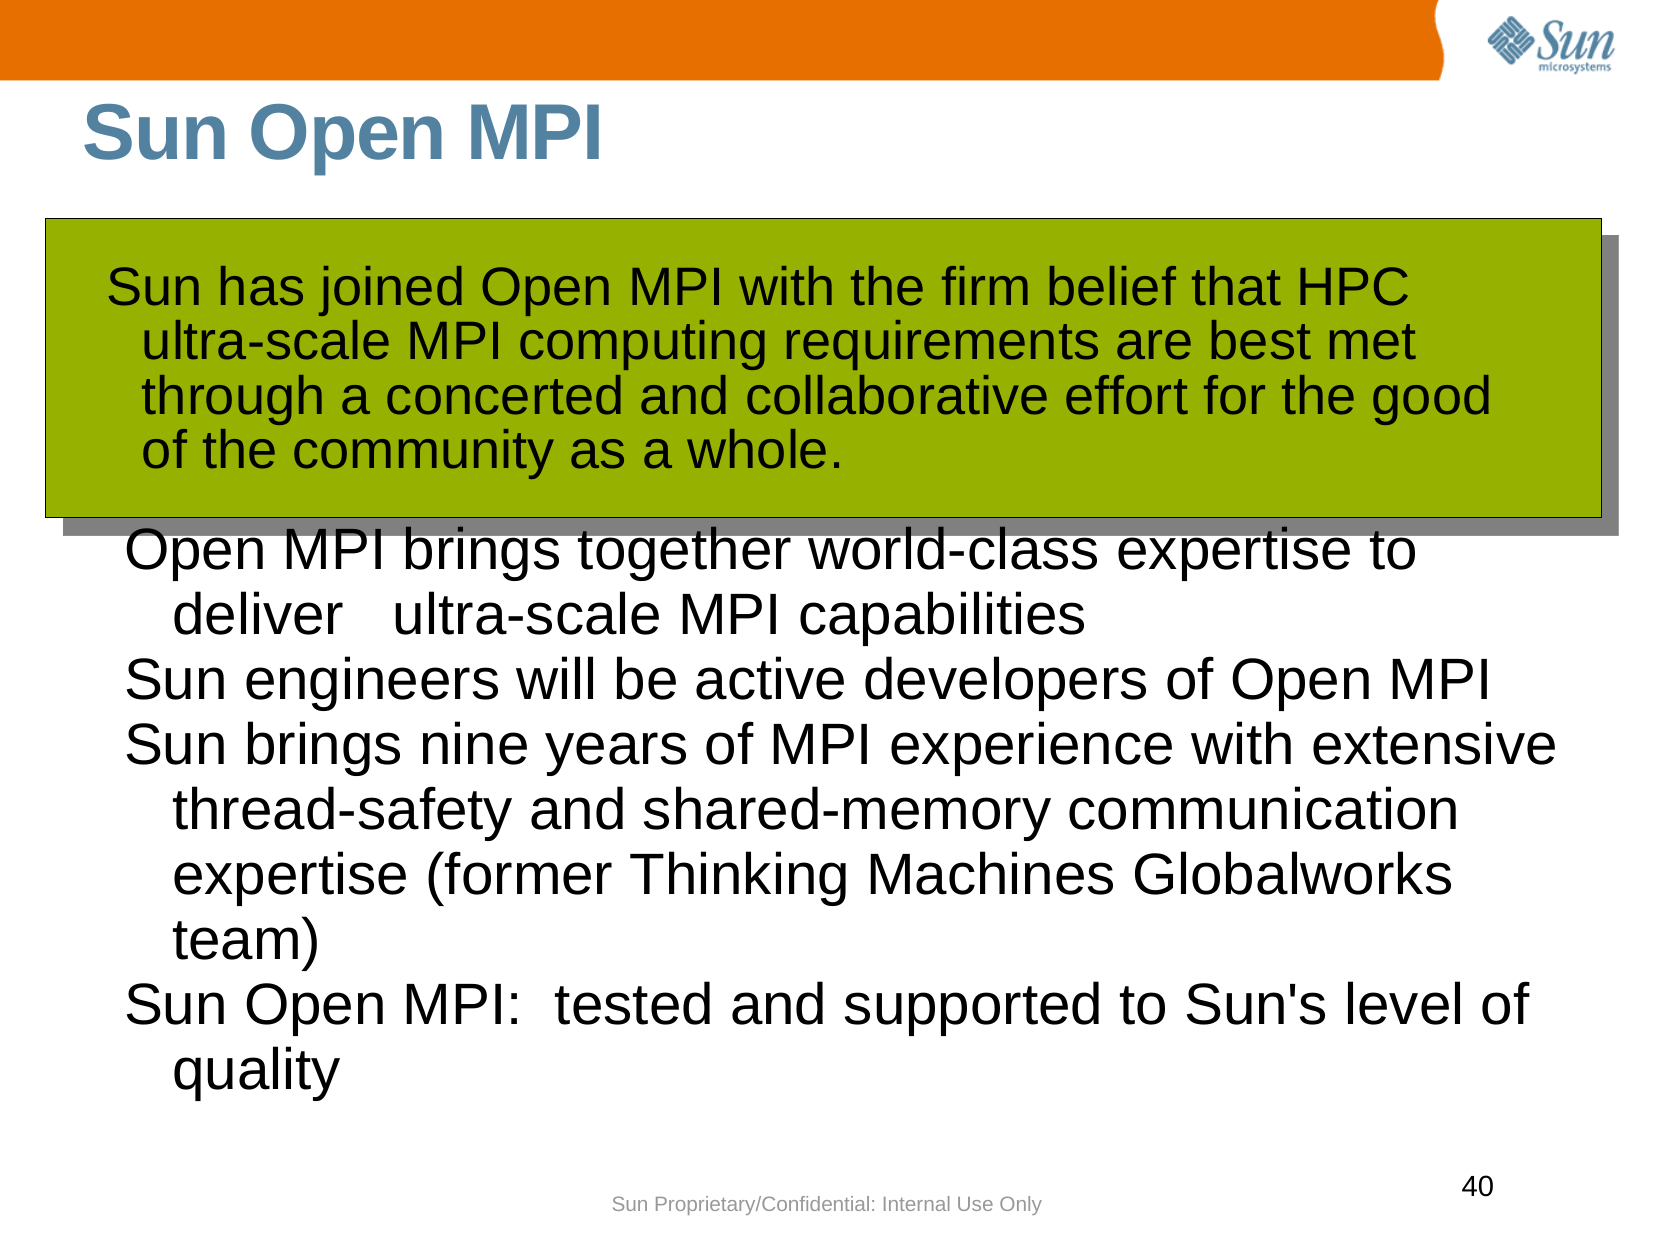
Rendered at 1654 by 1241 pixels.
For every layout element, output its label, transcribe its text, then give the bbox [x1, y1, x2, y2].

text_box Open MPI brings together world-class expertise to deliver ultra-scale MPI capabilities Sun engineers will be active developers of Open MPI Sun brings nine years of MPI experience with extensive thread-safety and shared-memory communication expertise (former Thinking Machines Globalworks team) Sun Open MPI: tested and supported to Sun's level of quality [89, 509, 1623, 1241]
title Sun Open MPI [82, 96, 1585, 212]
text_box [45, 218, 71, 518]
subtitle Sun has joined Open MPI with the firm belief that HPC ultra-scale MPI computing requirements are best met through a concerted and collaborative effort for the good of the community as a whole. [71, 212, 1545, 530]
picture [0, 0, 1654, 83]
text_box [1545, 218, 1602, 509]
